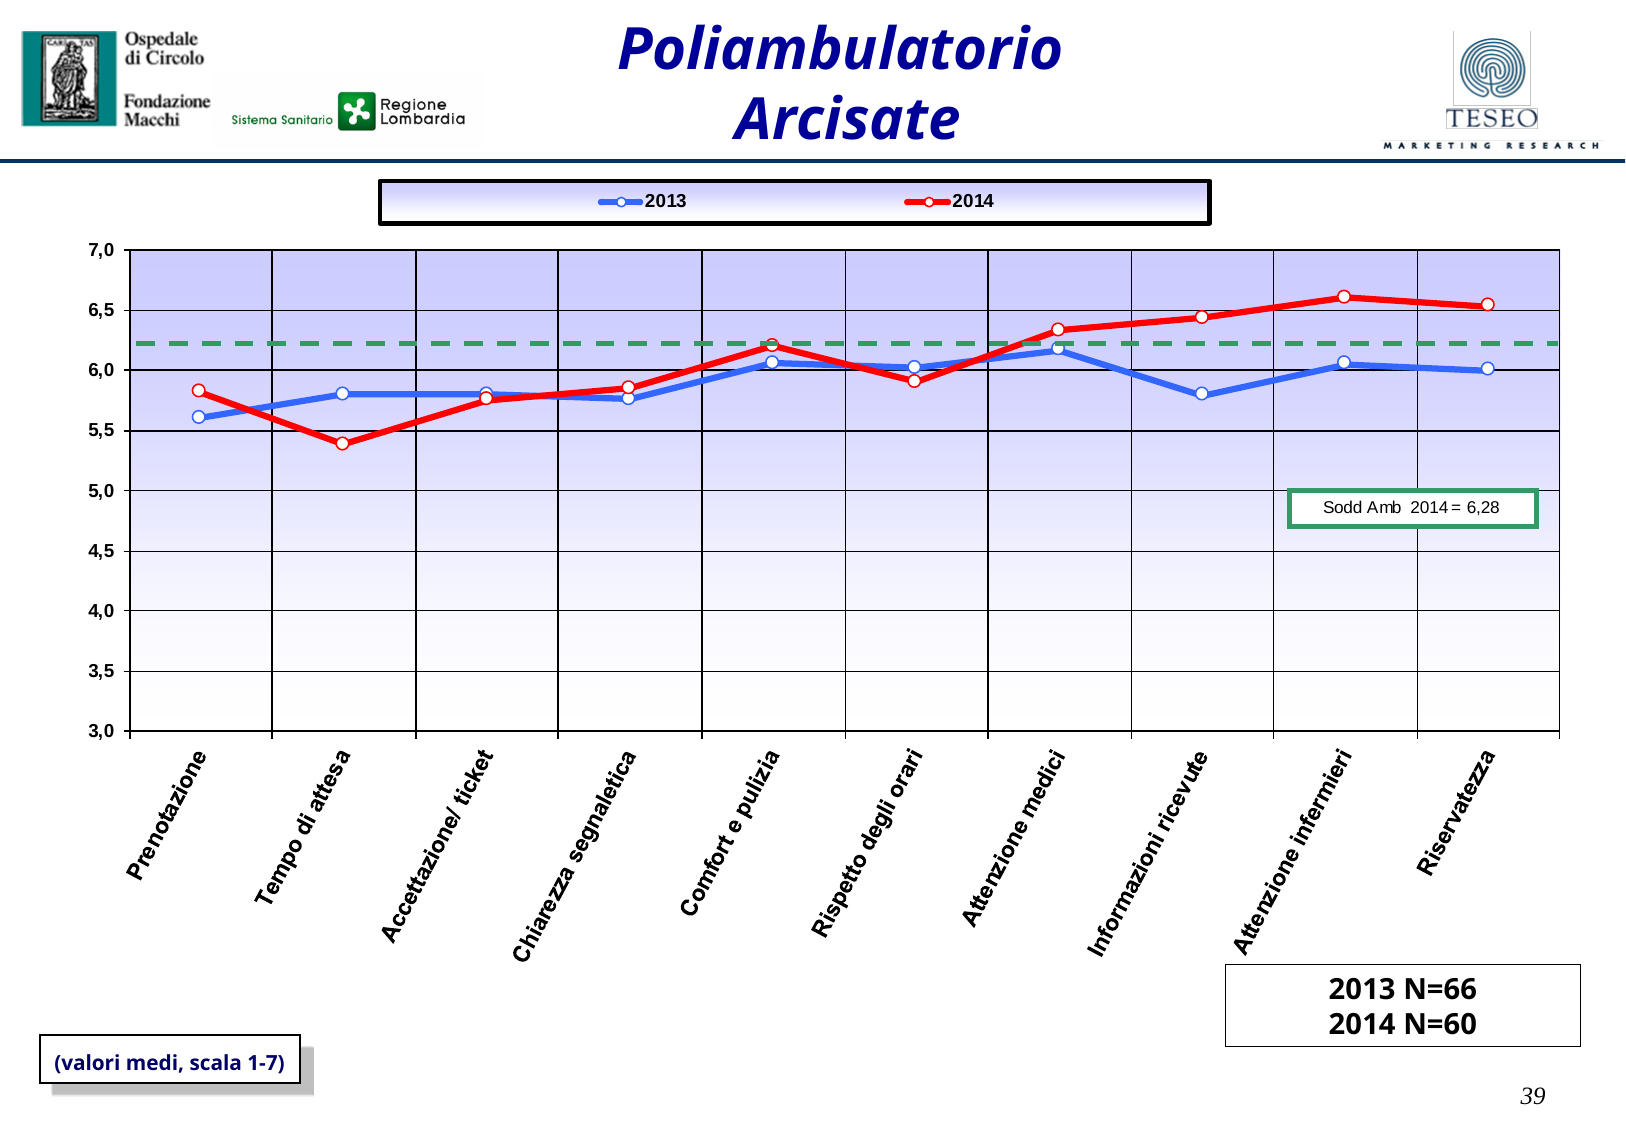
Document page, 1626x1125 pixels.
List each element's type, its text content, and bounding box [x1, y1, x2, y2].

picture [1381, 31, 1604, 149]
picture [21, 31, 483, 149]
text_box 2013 N=66 2014 N=60 [1225, 964, 1581, 1047]
picture [46, 167, 1564, 1125]
text_box Poliambulatorio Arcisate [304, 18, 1392, 144]
